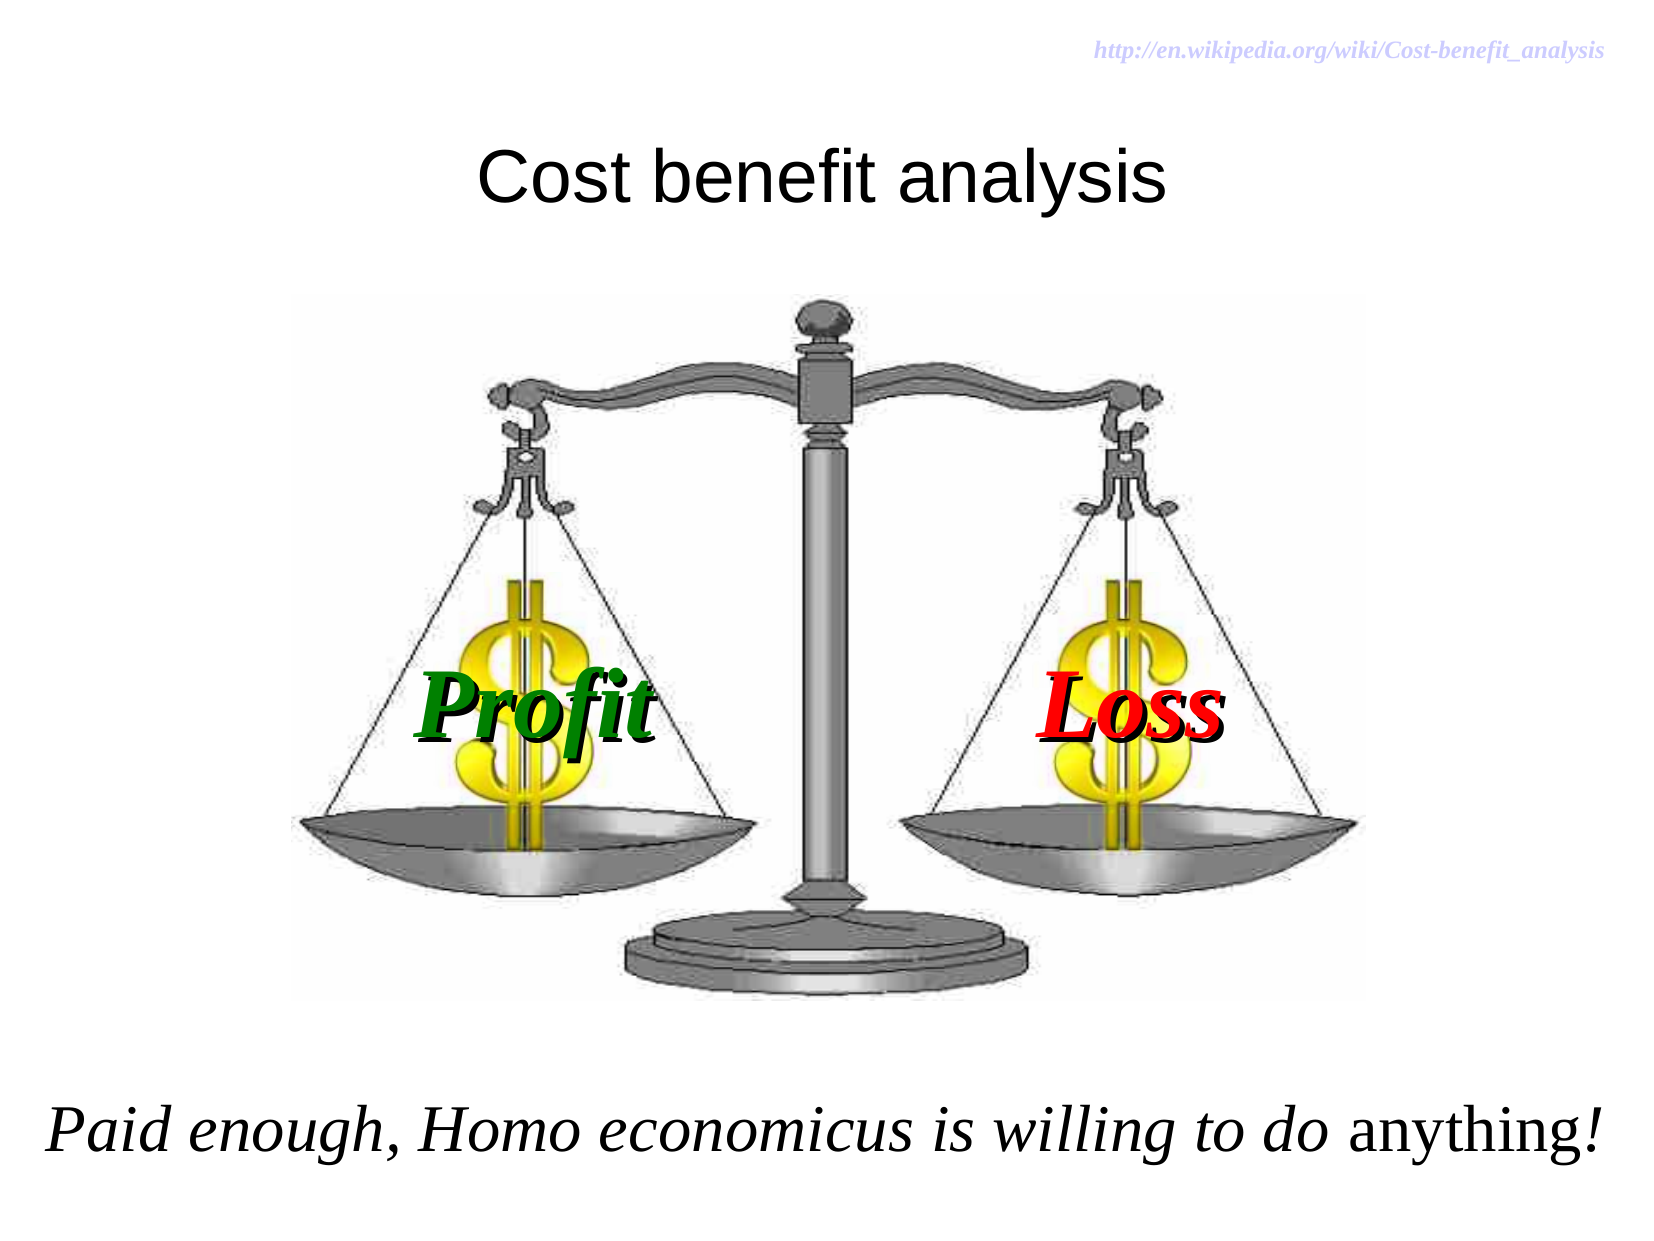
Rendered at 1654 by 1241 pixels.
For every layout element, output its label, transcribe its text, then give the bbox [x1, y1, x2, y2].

text_box Paid enough, Homo economicus is willing to do anything! [9, 1077, 1642, 1193]
picture [291, 294, 1366, 1002]
text_box http://en.wikipedia.org/wiki/Cost-benefit_analysis [830, 29, 1621, 87]
text_box Cost benefit analysis [28, 134, 1618, 211]
text_box Profit [336, 637, 729, 794]
text_box Loss [931, 637, 1331, 794]
